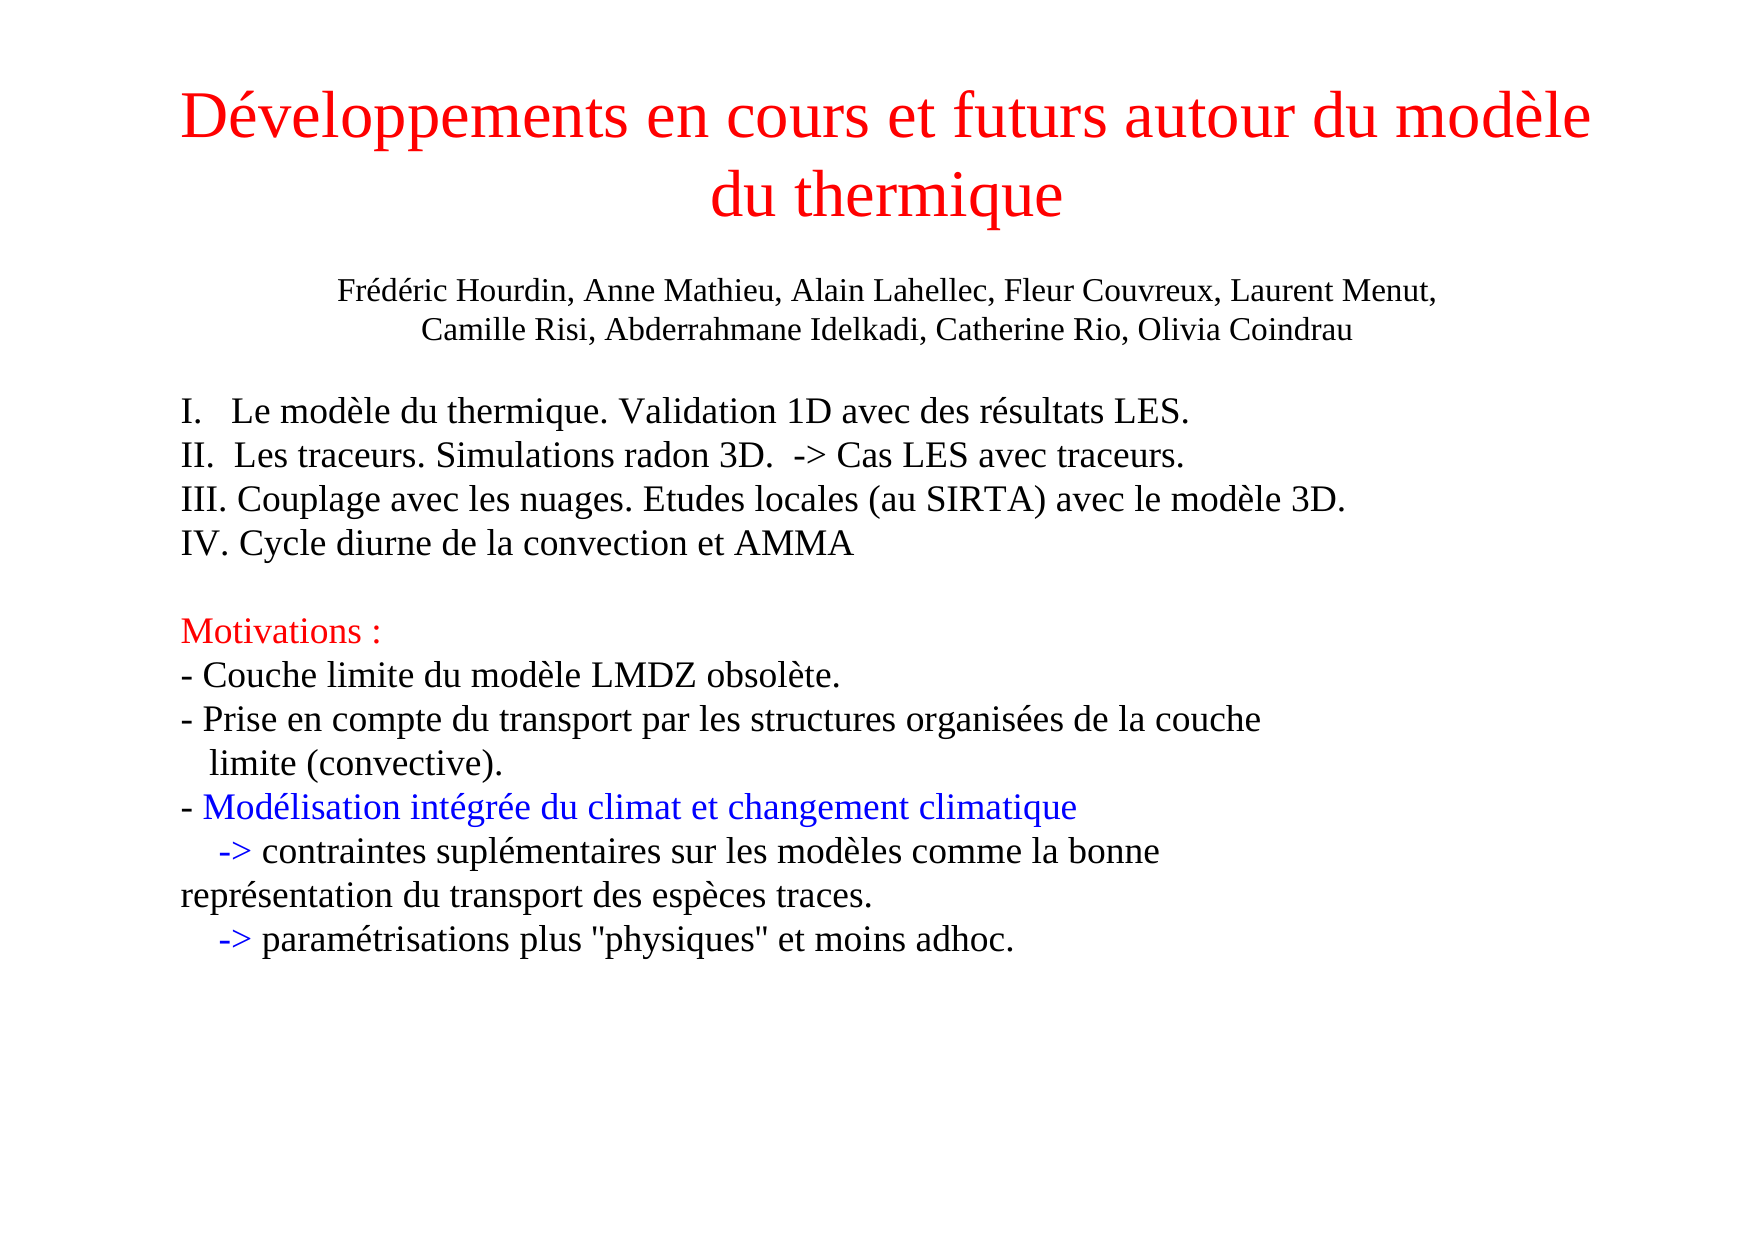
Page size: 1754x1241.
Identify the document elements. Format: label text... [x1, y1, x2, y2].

text_box Développements en cours et futurs autour du modèle du thermique Frédéric Hourdin, Anne Mathieu, Alain Lahellec, Fleur Couvreux, Laurent Menut, Camille Risi, Abderrahmane Idelkadi, Catherine Rio, Olivia Coindrau I. Le modèle du thermique. Validation 1D avec des résultats LES. II. Les traceurs. Simulations radon 3D. -> Cas LES avec traceurs. III. Couplage avec les nuages. Etudes locales (au SIRTA) avec le modèle 3D. IV. Cycle diurne de la convection et AMMA Motivations : - Couche limite du modèle LMDZ obsolète. - Prise en compte du transport par les structures organisées de la couche limite (convective). - Modélisation intégrée du climat et changement climatique -> contraintes suplémentaires sur les modèles comme la bonne représentation du transport des espèces traces. -> paramétrisations plus ''physiques'' et moins adhoc. [180, 73, 1635, 1241]
